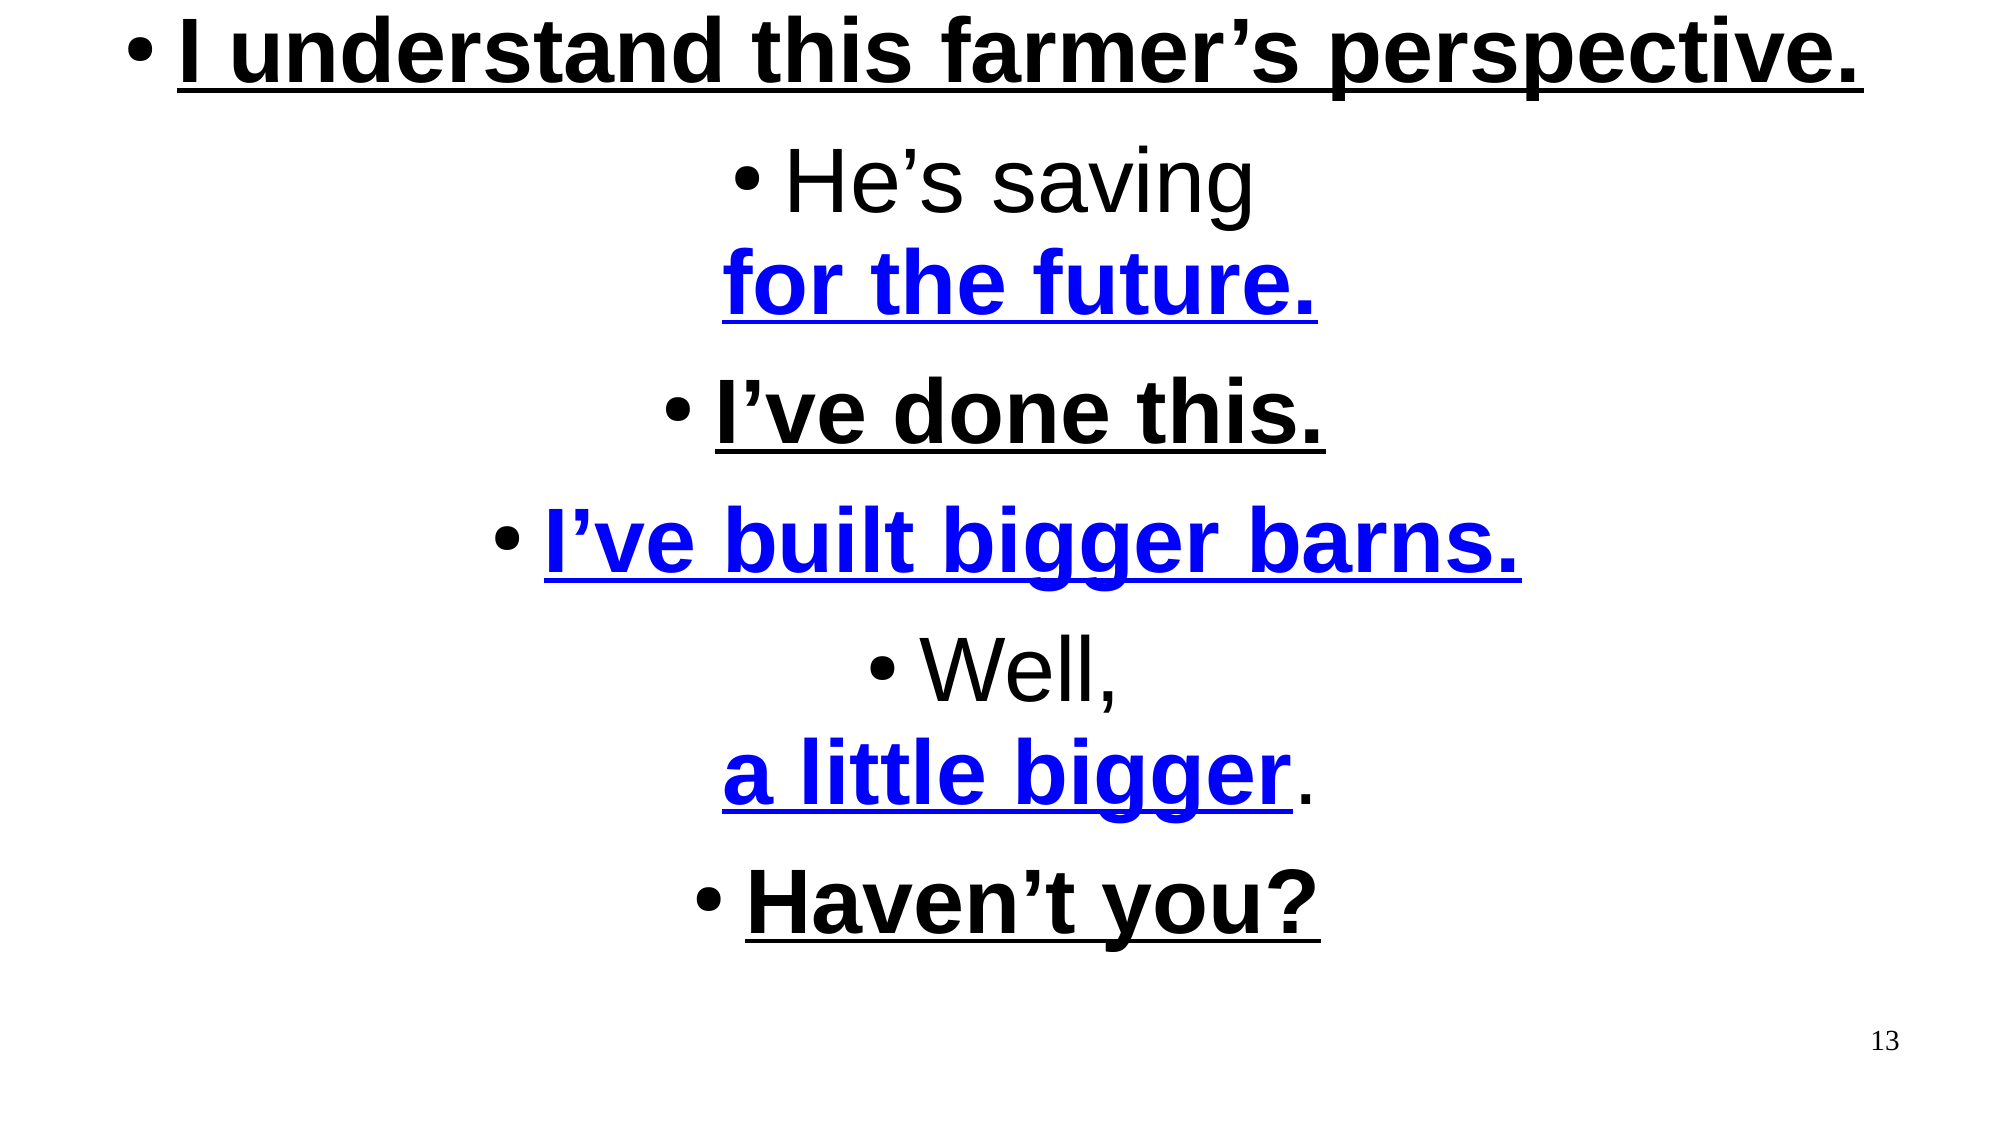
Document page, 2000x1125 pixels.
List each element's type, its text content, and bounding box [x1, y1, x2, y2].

list I understand this farmer’s perspective. He’s saving for the future. I’ve done this. I’ve built bigger barns. Well, a little bigger. Haven’t you? [0, 0, 1996, 1123]
